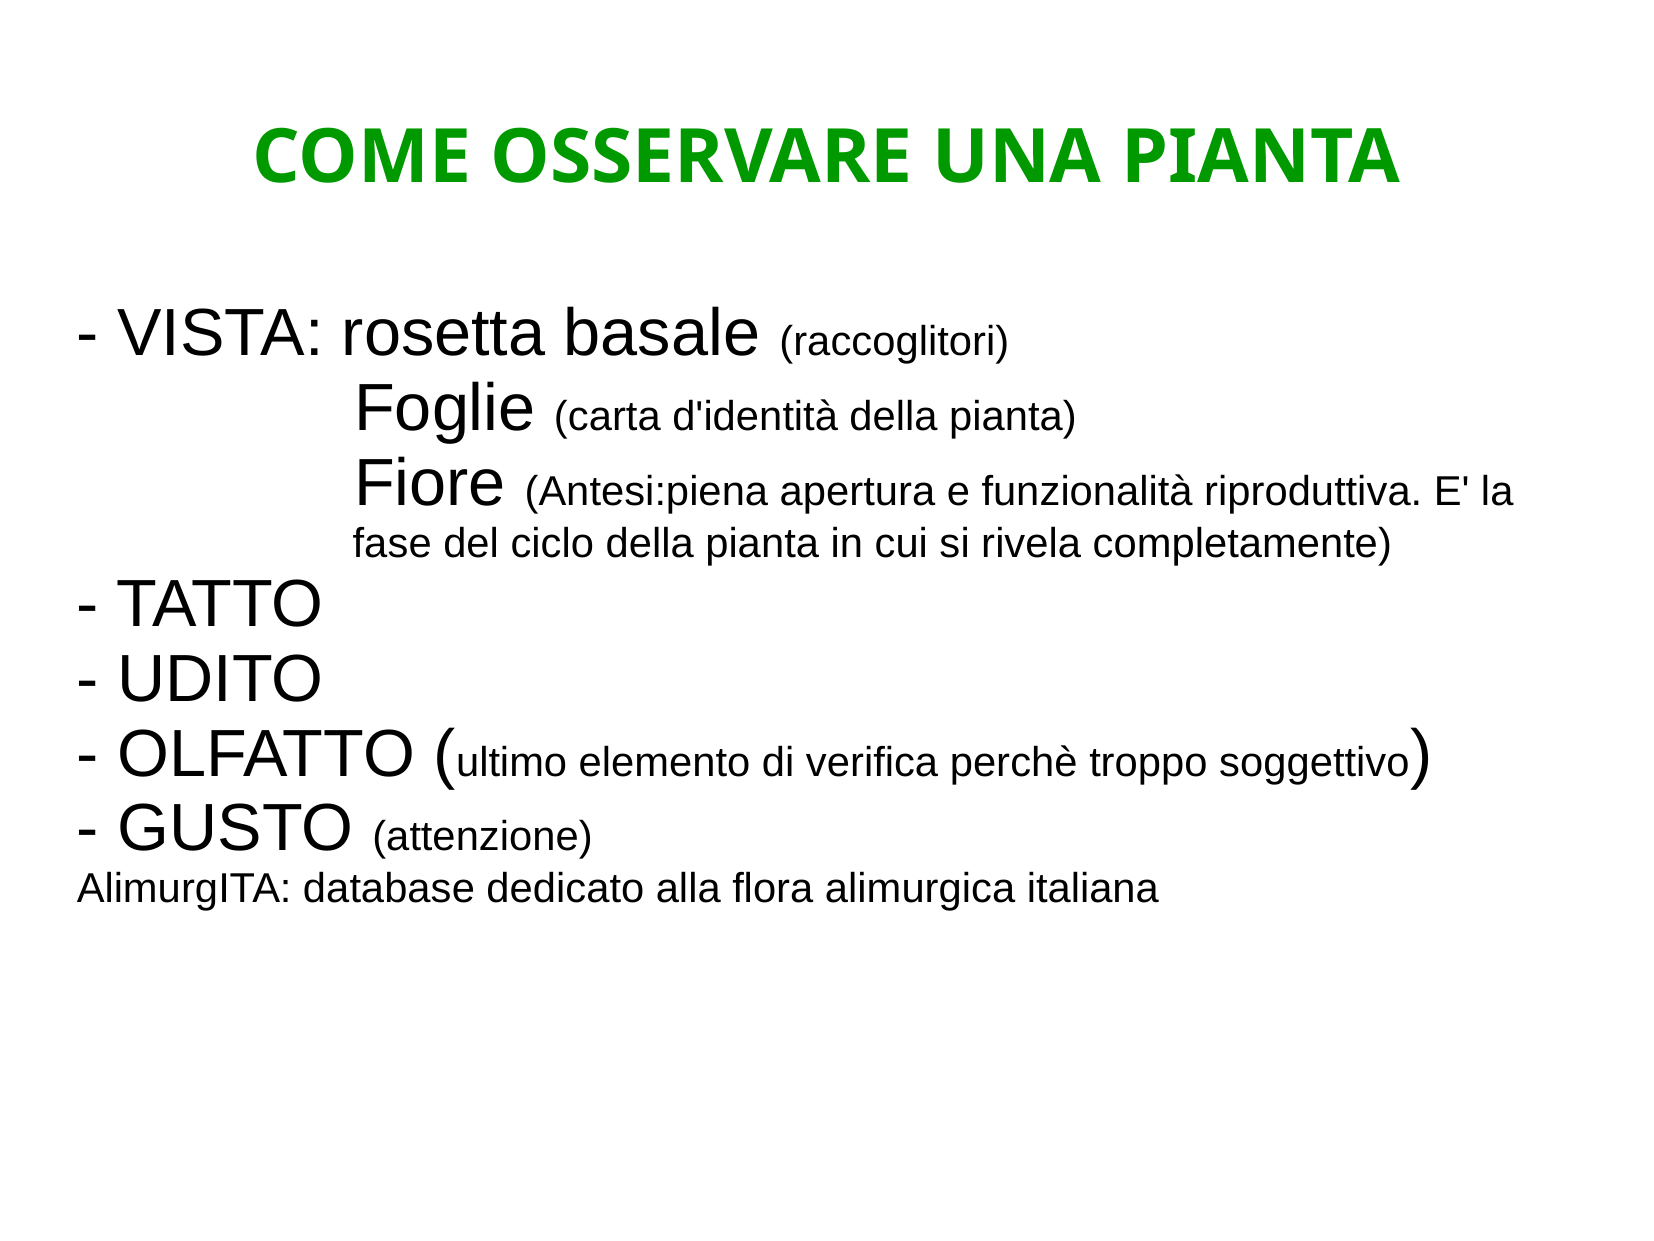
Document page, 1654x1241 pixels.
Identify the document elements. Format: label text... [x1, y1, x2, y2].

subtitle - VISTA: rosetta basale (raccoglitori) Foglie (carta d'identità della pianta) Fiore (Antesi:piena apertura e funzionalità riproduttiva. E' la fase del ciclo della pianta in cui si rivela completamente) - TATTO - UDITO - OLFATTO (ultimo elemento di verifica perchè troppo soggettivo) - GUSTO (attenzione) AlimurgITA: database dedicato alla flora alimurgica italiana [76, 295, 1565, 1114]
title COME OSSERVARE UNA PIANTA [82, 49, 1571, 257]
